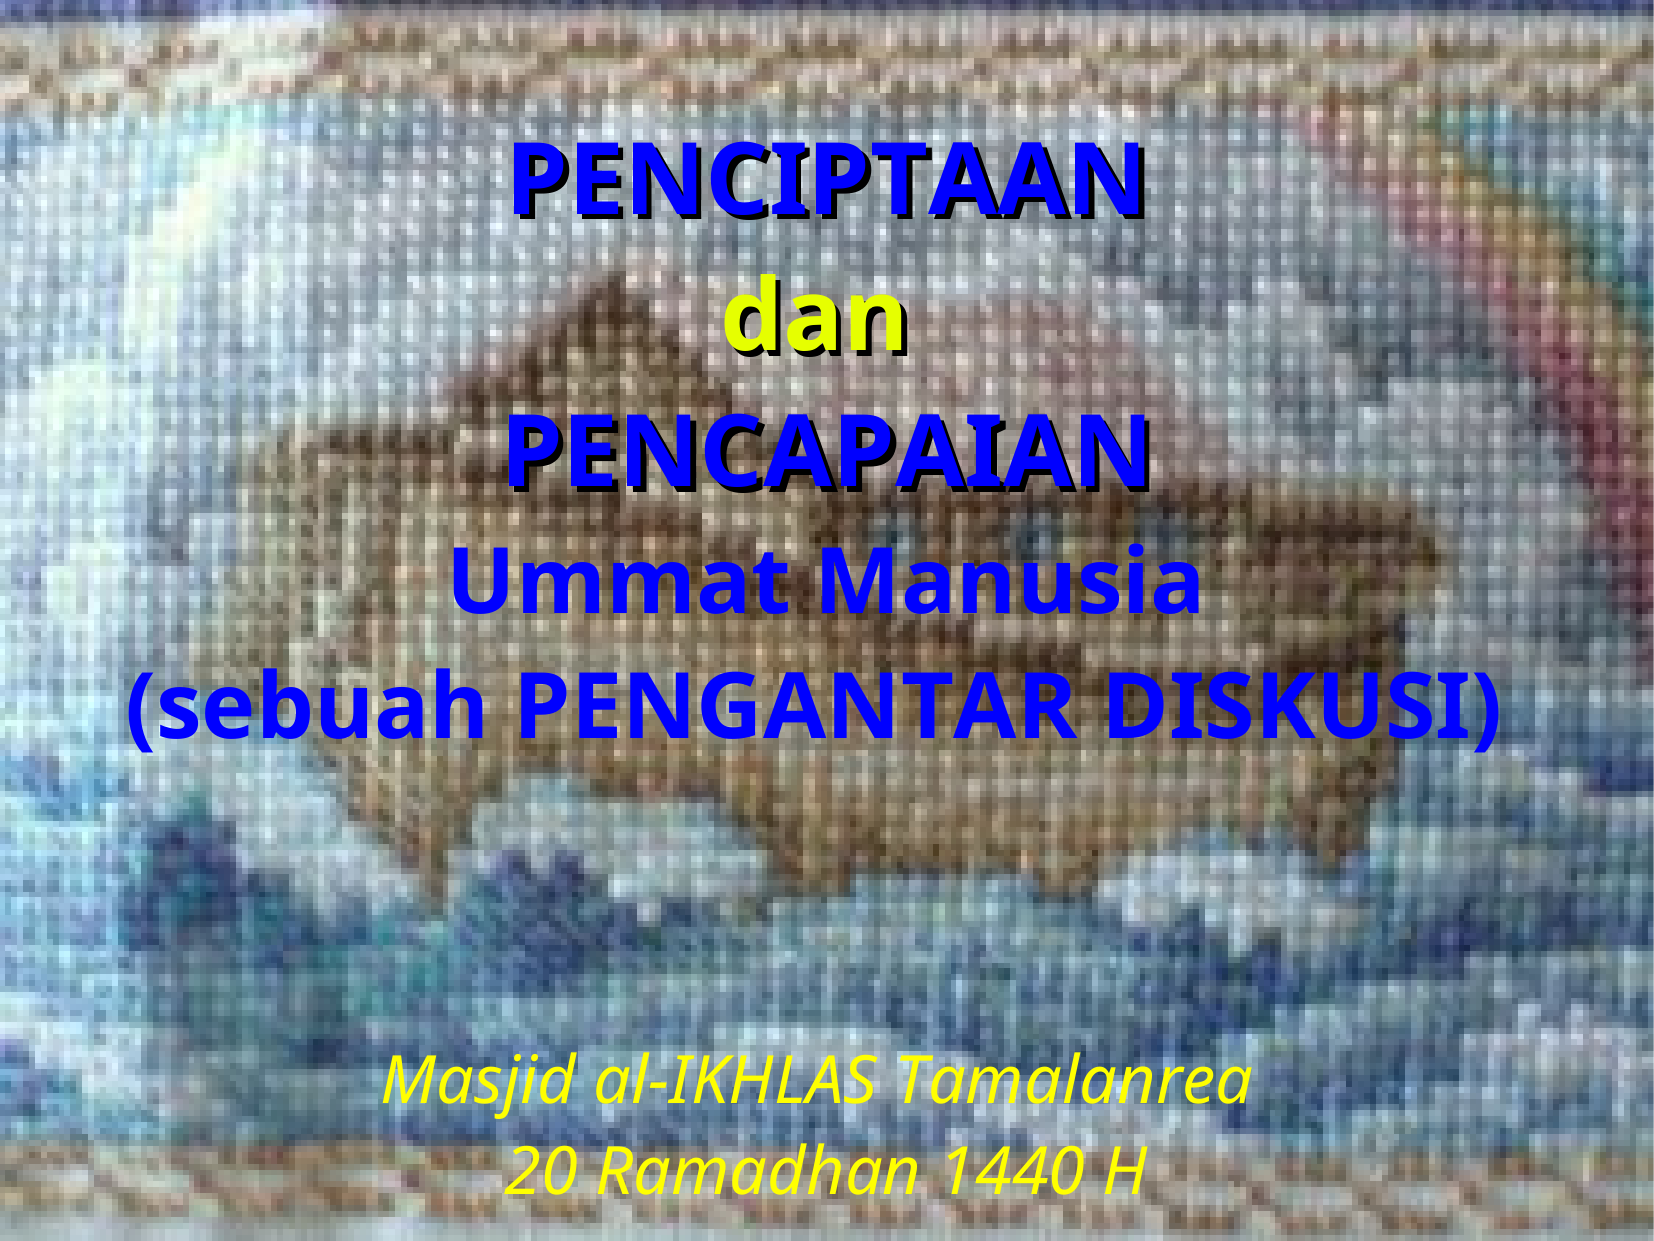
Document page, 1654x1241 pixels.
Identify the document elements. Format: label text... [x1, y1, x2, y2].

subtitle Masjid al-IKHLAS Tamalanrea 20 Ramadhan 1440 H [82, 386, 1571, 1134]
title PENCIPTAAN dan PENCAPAIAN Ummat Manusia (sebuah PENGANTAR DISKUSI) [82, 175, 1571, 386]
picture [0, 0, 1654, 1241]
